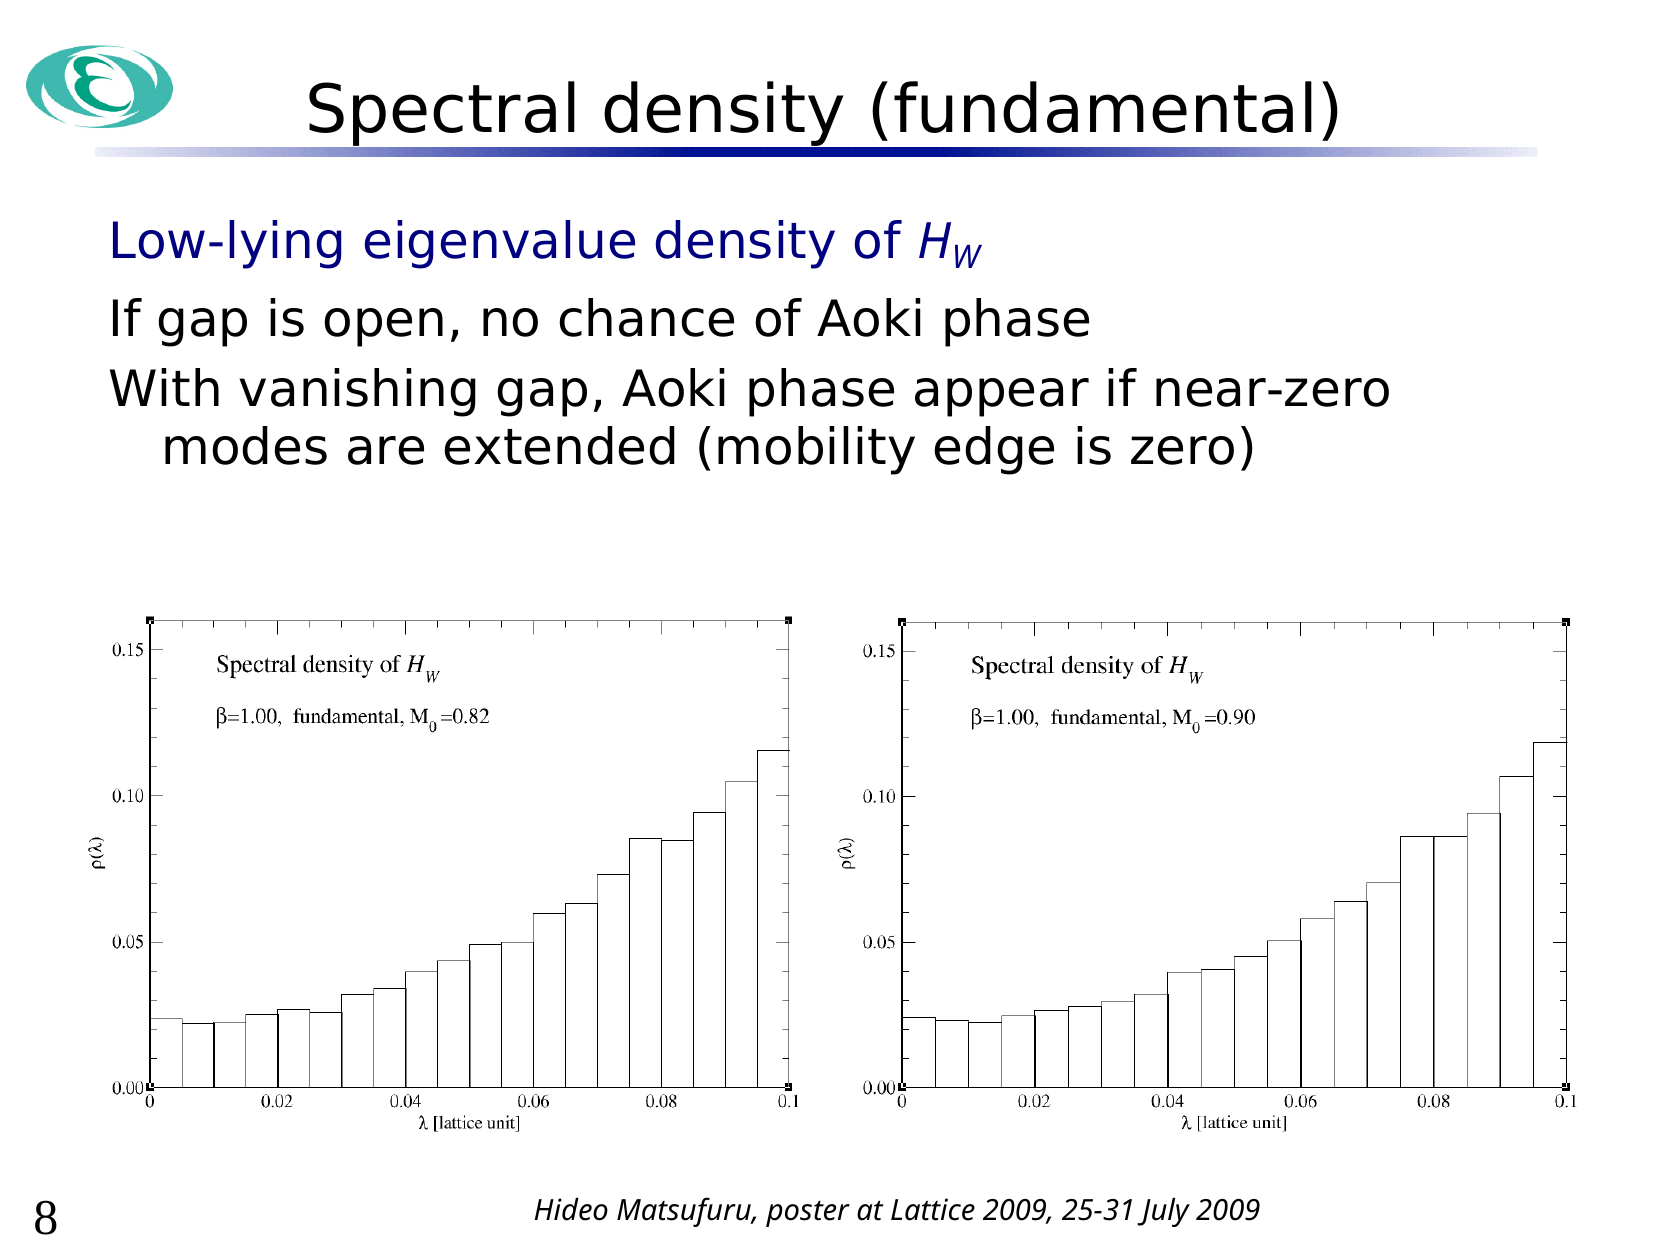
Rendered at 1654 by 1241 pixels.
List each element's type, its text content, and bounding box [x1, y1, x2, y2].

picture [829, 608, 1582, 1135]
picture [82, 613, 807, 1136]
title Spectral density (fundamental) [201, 56, 1450, 163]
picture [95, 147, 201, 157]
list Low-lying eigenvalue density of HW If gap is open, no chance of Aoki phase With vanishing gap, Aoki phase appear if near-zero modes are extended (mobility edge is zero) [90, 204, 1543, 474]
picture [20, 37, 179, 136]
picture [1450, 147, 1538, 157]
